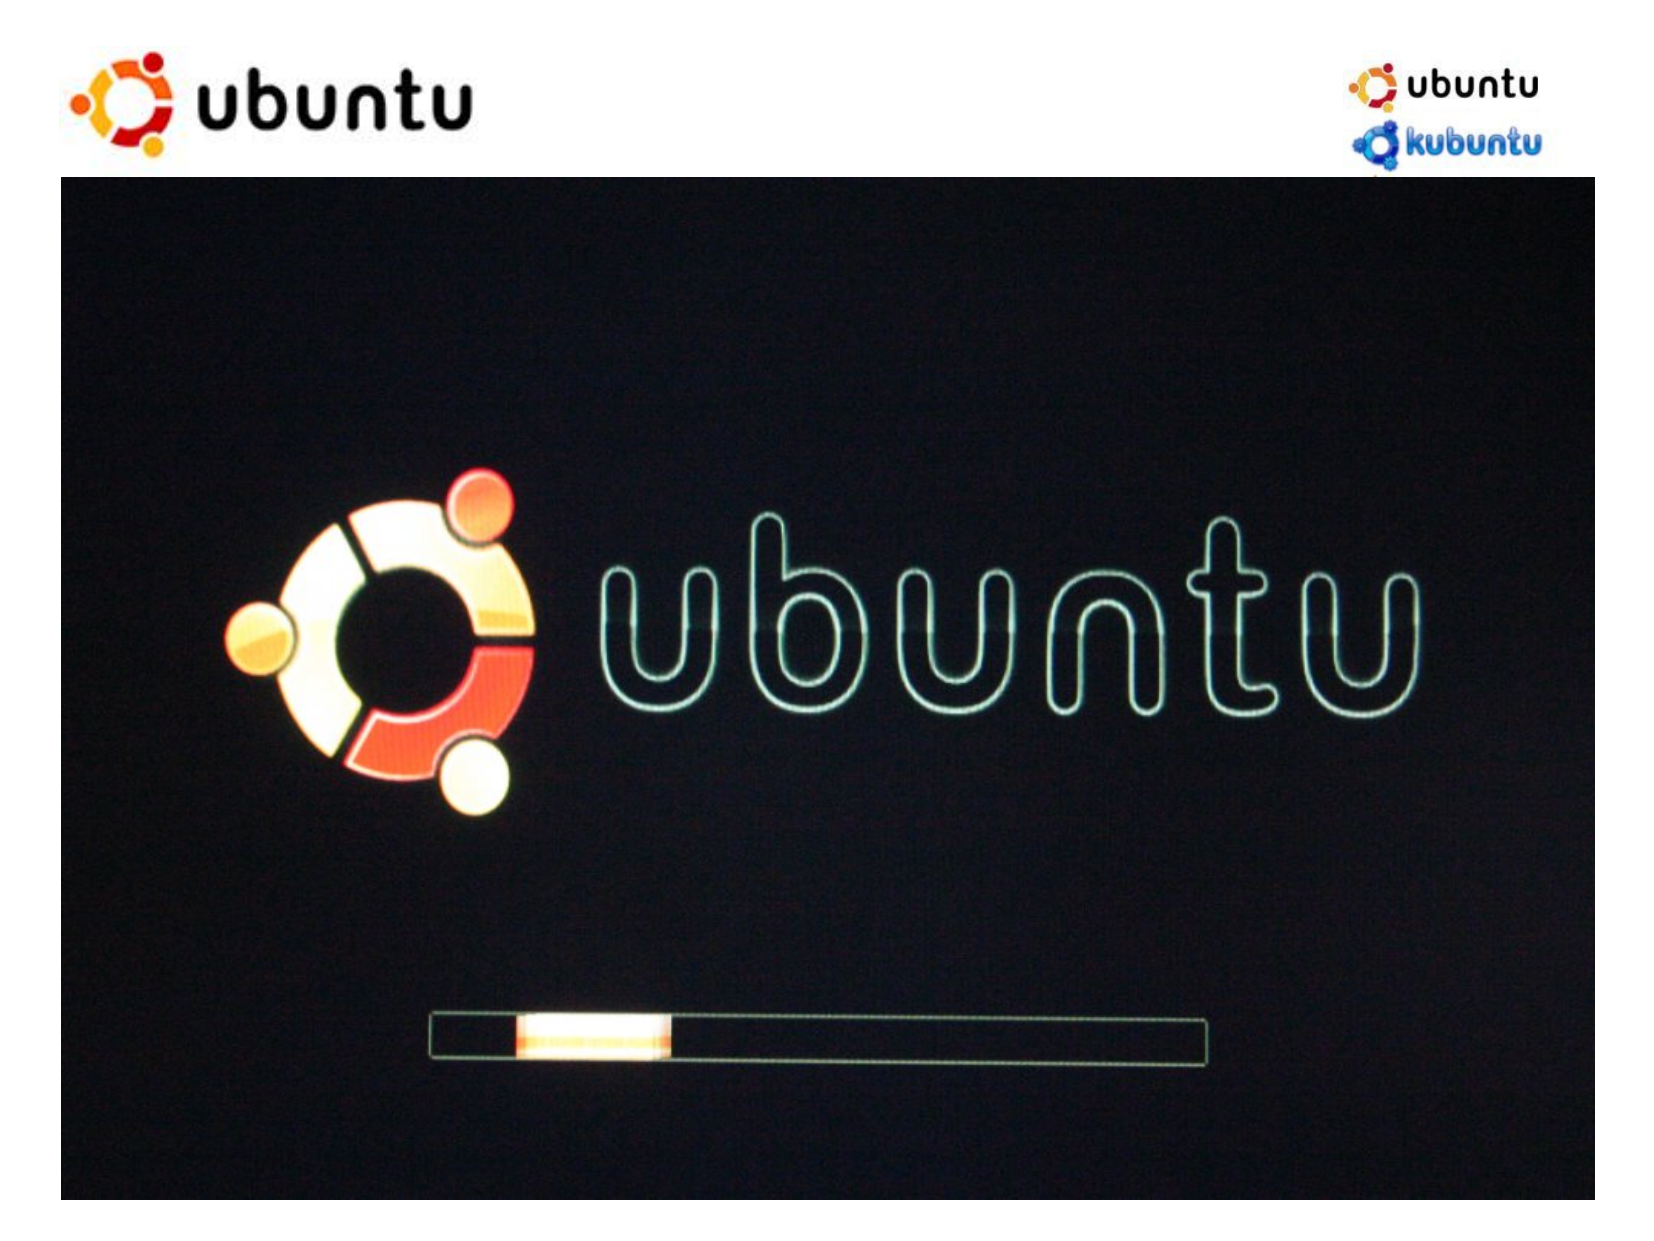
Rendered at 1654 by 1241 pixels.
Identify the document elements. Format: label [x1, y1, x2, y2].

picture [59, 46, 1595, 1200]
